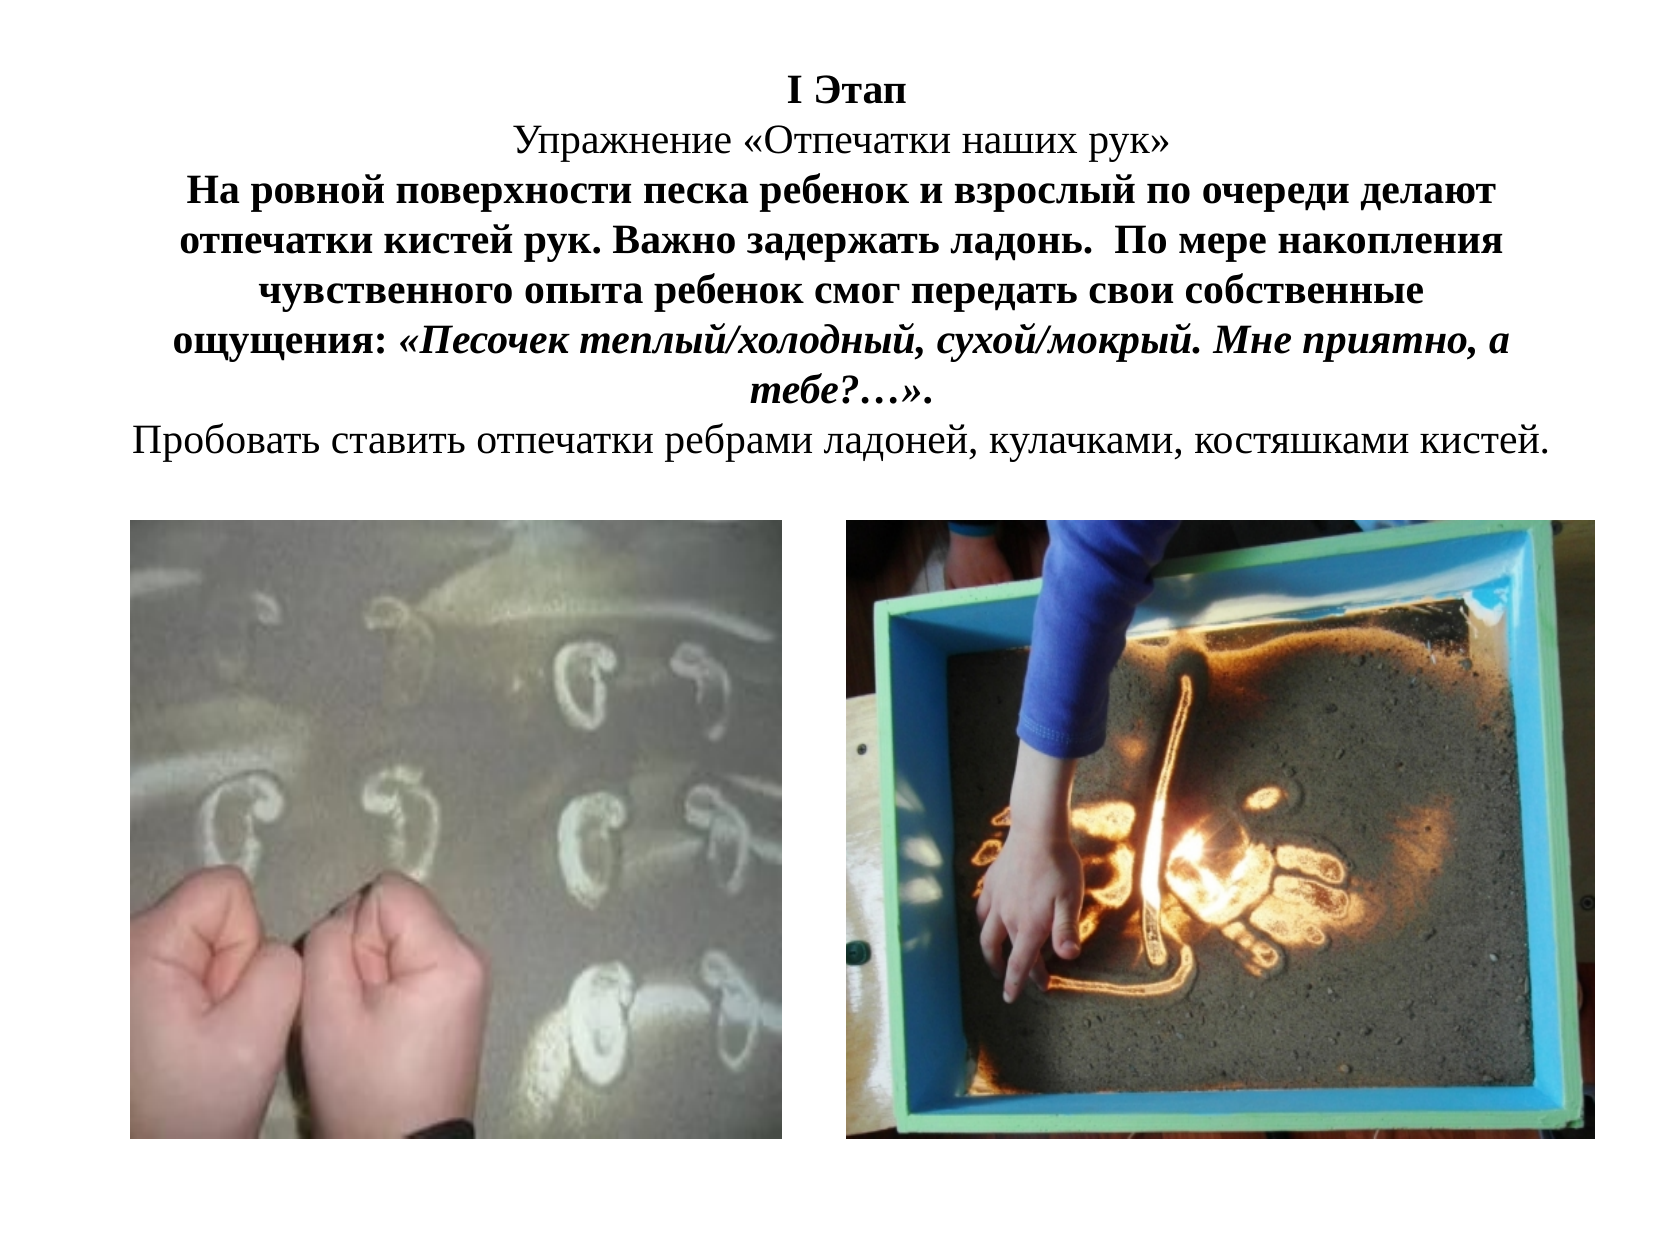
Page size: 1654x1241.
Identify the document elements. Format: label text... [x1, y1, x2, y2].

picture [846, 520, 1595, 1140]
picture [130, 520, 782, 1140]
title I Этап Упражнение «Отпечатки наших рук» На ровной поверхности песка ребенок и взрослый по очереди делают отпечатки кистей рук. Важно задержать ладонь. По мере накопления чувственного опыта ребенок смог передать свои собственные ощущения: «Песочек теплый/холодный, сухой/мокрый. Мне приятно, а тебе?…». Пробовать ставить отпечатки ребрами ладоней, кулачками, костяшками кистей. [97, 0, 1586, 624]
